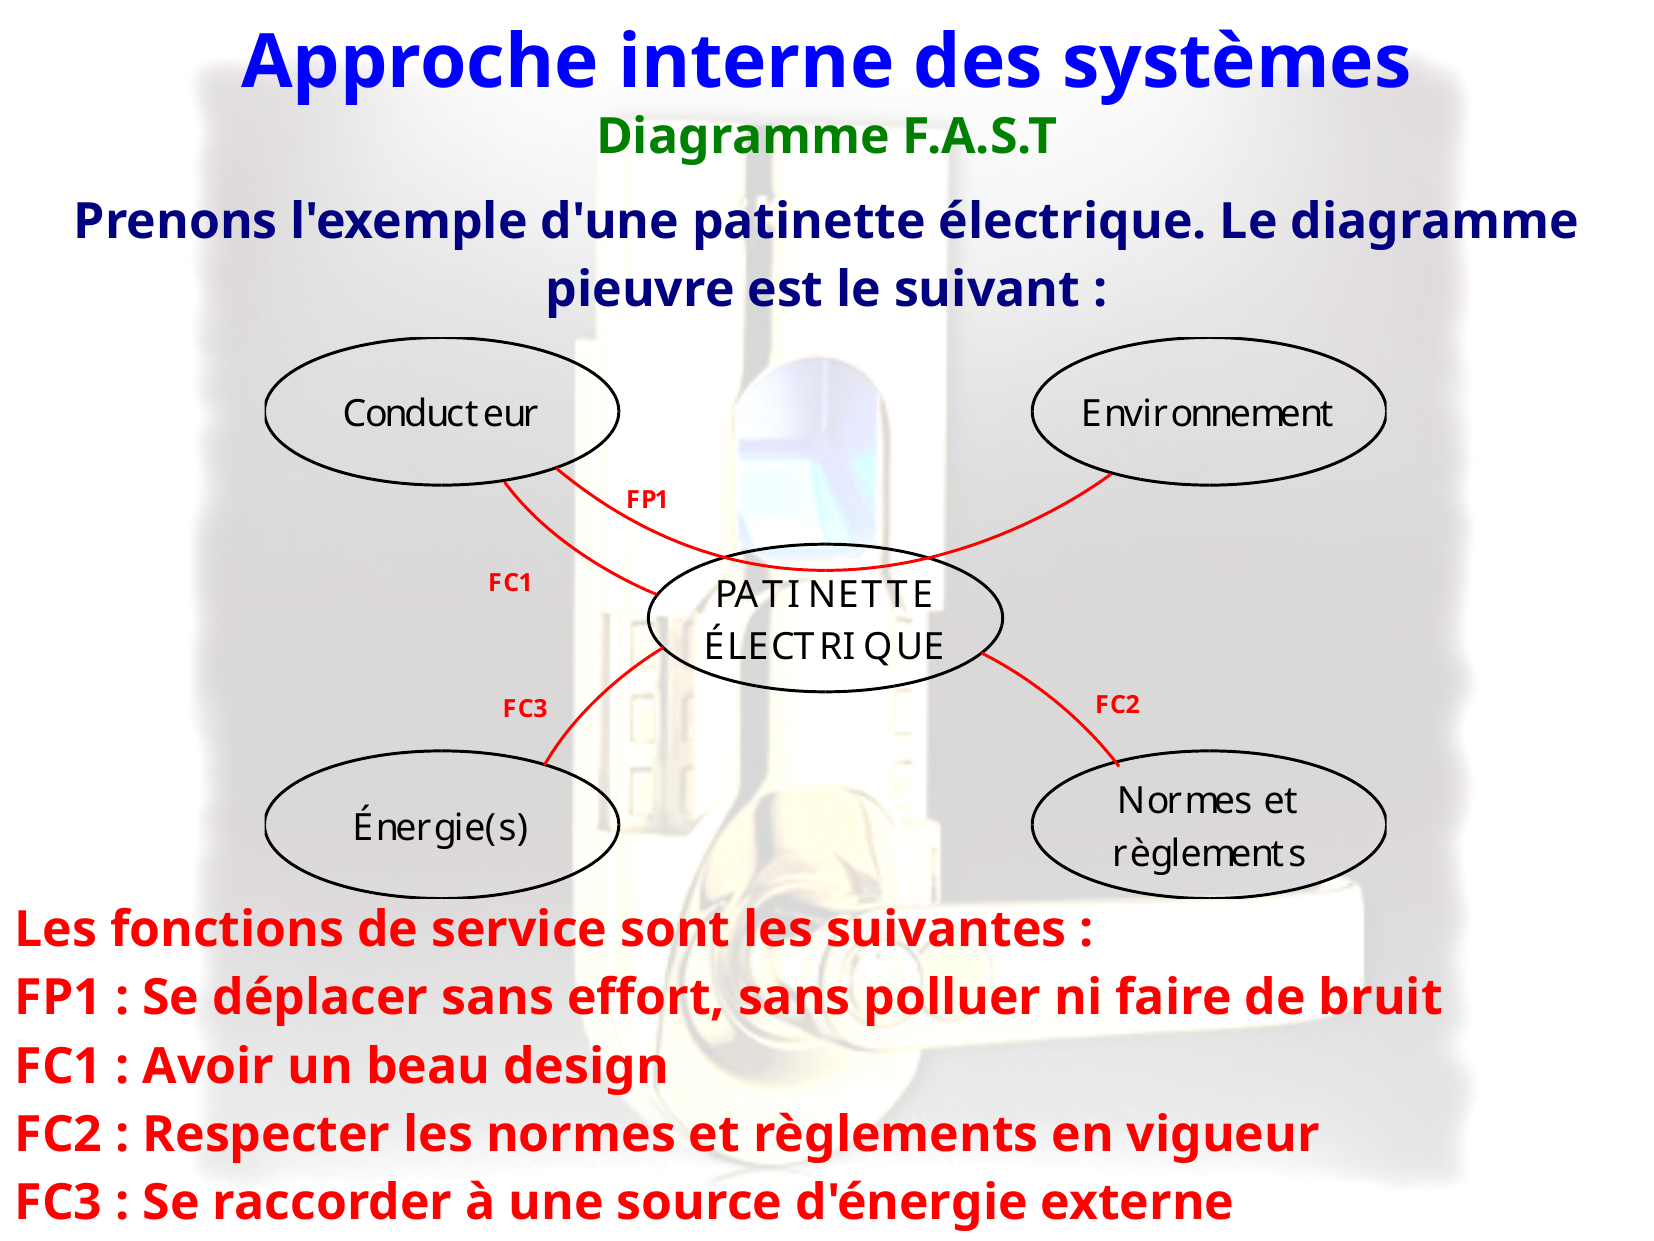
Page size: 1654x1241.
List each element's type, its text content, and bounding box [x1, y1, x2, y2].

text_box Les fonctions de service sont les suivantes : FP1 : Se déplacer sans effort, sans polluer ni faire de bruit FC1 : Avoir un beau design FC2 : Respecter les normes et règlements en vigueur FC3 : Se raccorder à une source d'énergie externe [0, 885, 1654, 1241]
text_box Diagramme F.A.S.T [0, 92, 1654, 177]
text_box Prenons l'exemple d'une patinette électrique. Le diagramme pieuvre est le suivant : [0, 177, 1654, 332]
chart [264, 337, 1387, 885]
